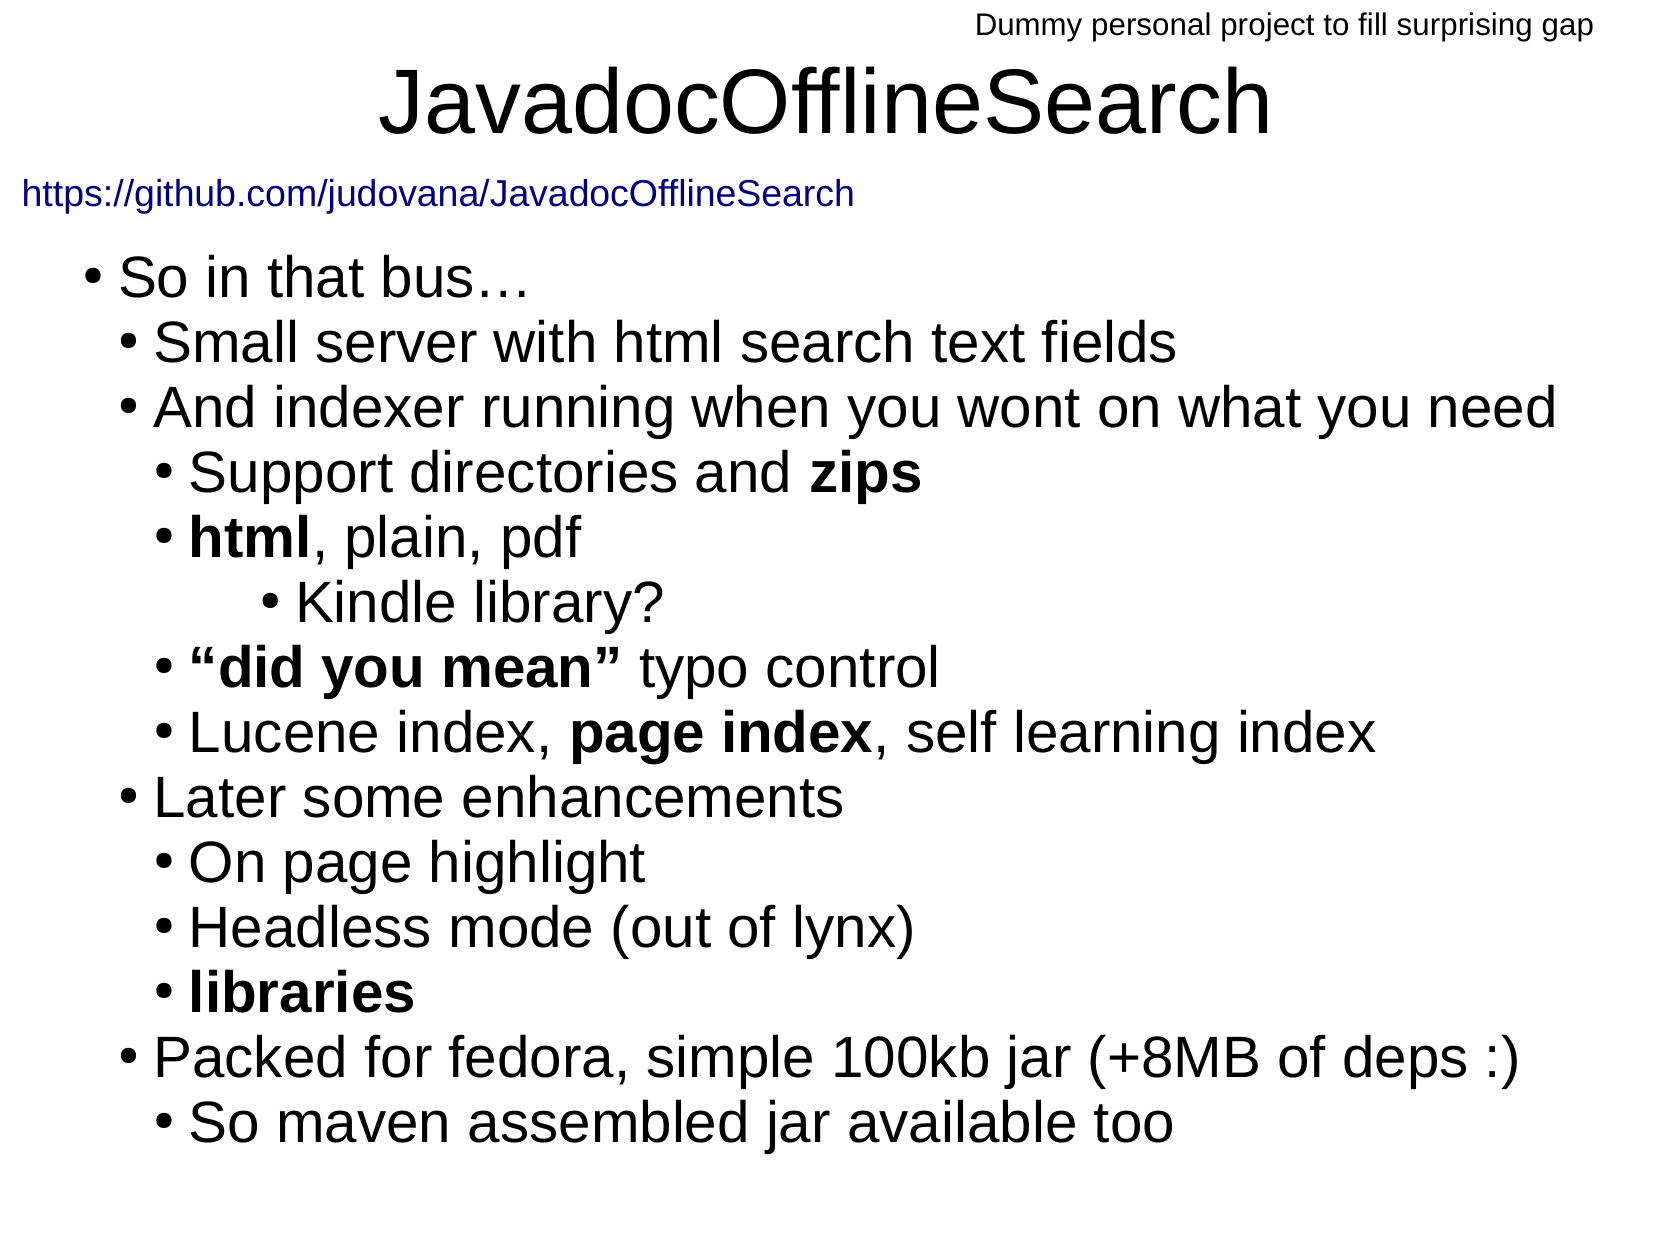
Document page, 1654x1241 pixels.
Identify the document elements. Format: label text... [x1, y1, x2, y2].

subtitle So in that bus… Small server with html search text fields And indexer running when you wont on what you need Support directories and zips html, plain, pdf Kindle library? “did you mean” typo control Lucene index, page index, self learning index Later some enhancements On page highlight Headless mode (out of lynx) libraries Packed for fedora, simple 100kb jar (+8MB of deps :) So maven assembled jar available too [82, 244, 1571, 1155]
text_box https://github.com/judovana/JavadocOfflineSearch [6, 165, 871, 222]
title JavadocOfflineSearch [82, 49, 1571, 244]
text_box Dummy personal project to fill surprising gap [960, 0, 1636, 61]
